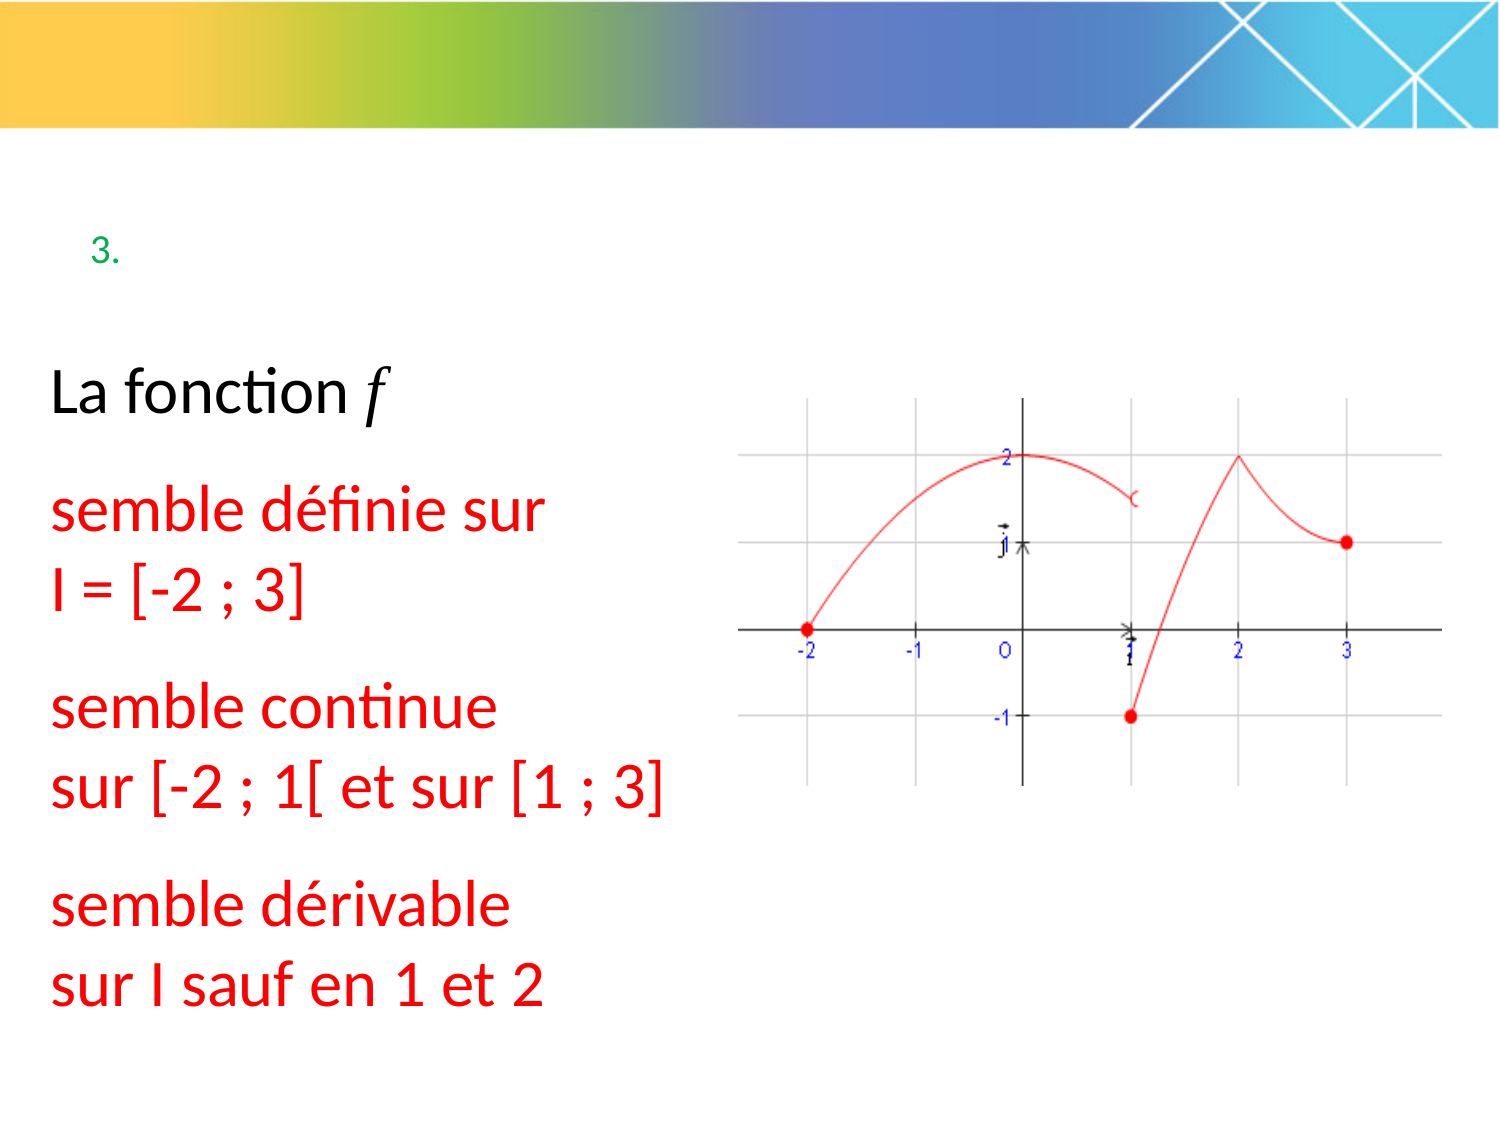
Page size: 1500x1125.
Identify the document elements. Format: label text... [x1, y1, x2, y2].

title [75, 164, 1425, 305]
text_box La fonction f semble définie sur I = [-2 ; 3] semble continue sur [-2 ; 1[ et sur [1 ; 3] semble dérivable sur I sauf en 1 et 2 [35, 339, 692, 1027]
picture [738, 398, 1442, 786]
picture [0, 0, 1500, 130]
